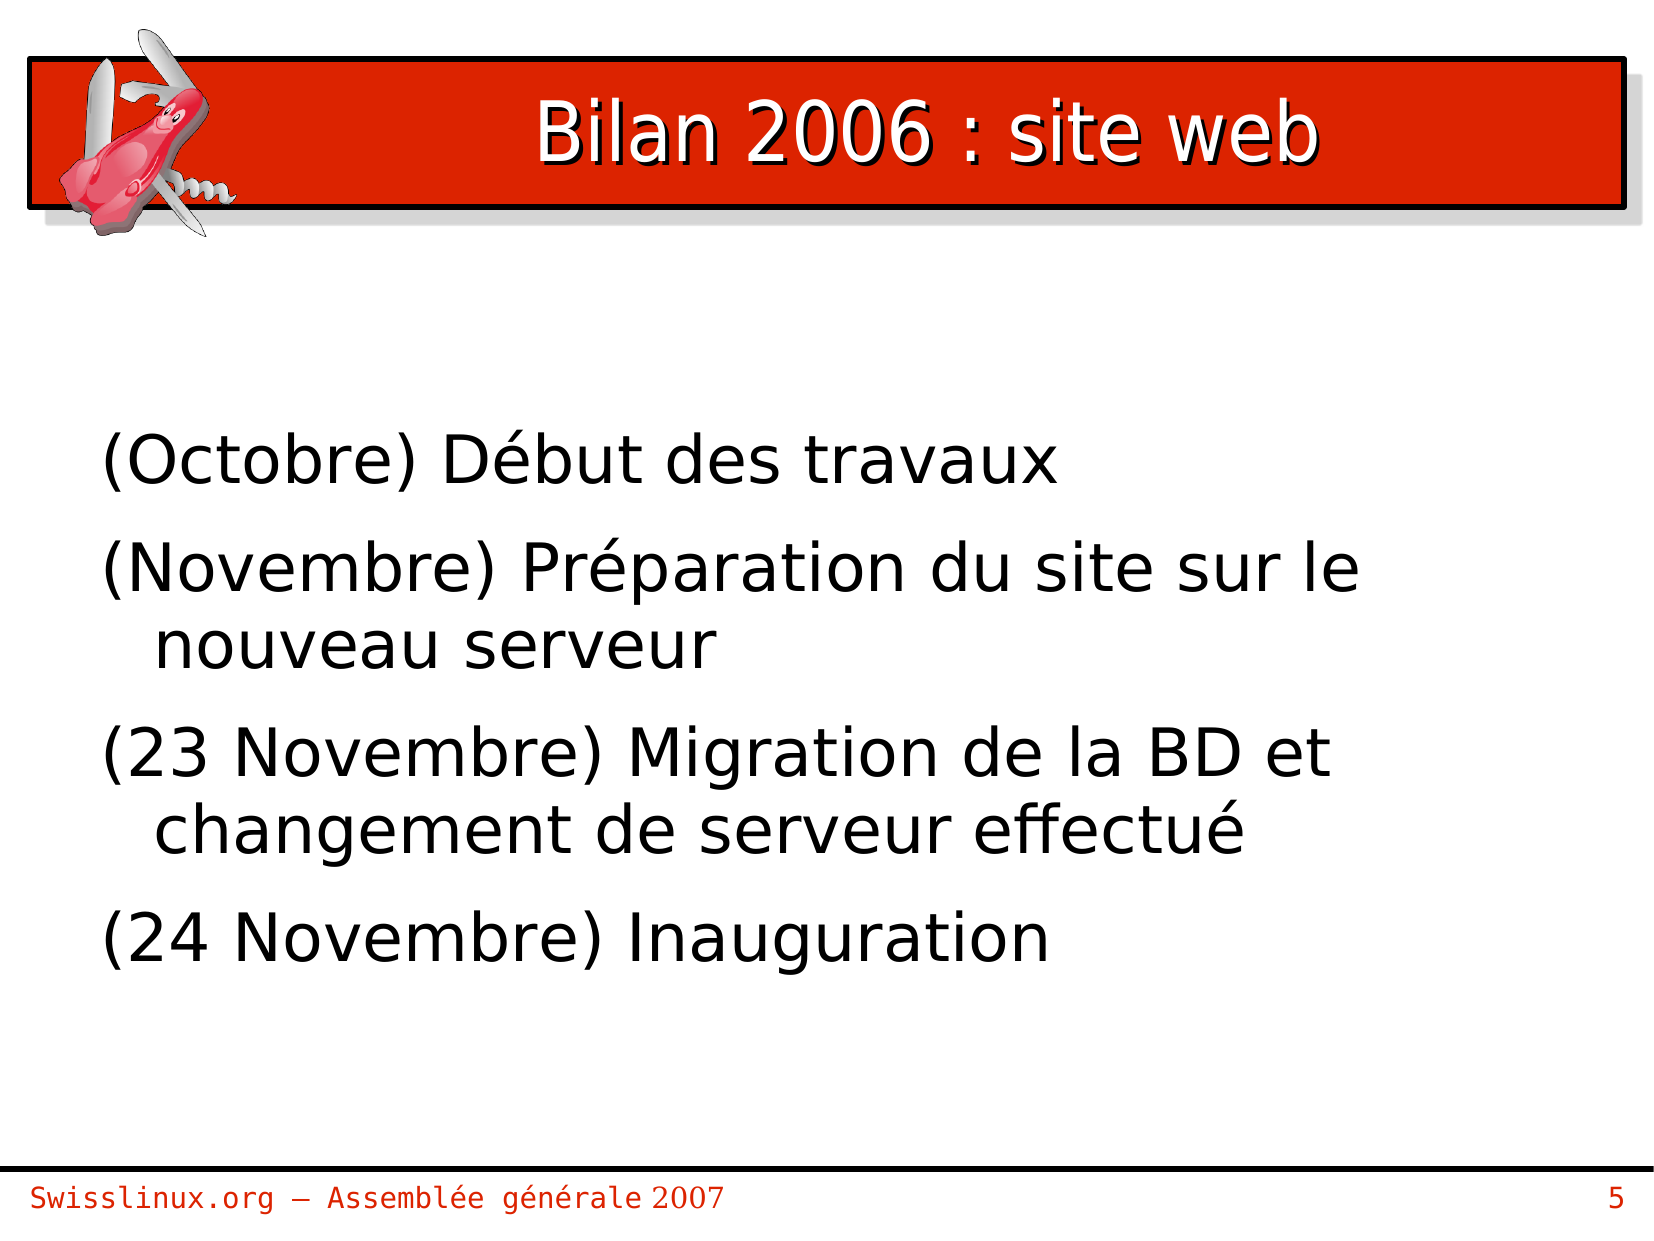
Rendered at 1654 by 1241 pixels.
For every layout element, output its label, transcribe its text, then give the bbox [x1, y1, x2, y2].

list (Octobre) Début des travaux (Novembre) Préparation du site sur le nouveau serveur (23 Novembre) Migration de la BD et changement de serveur effectué (24 Novembre) Inauguration [82, 290, 1571, 1109]
title Bilan 2006 : site web [259, 84, 1595, 182]
picture [59, 29, 237, 237]
